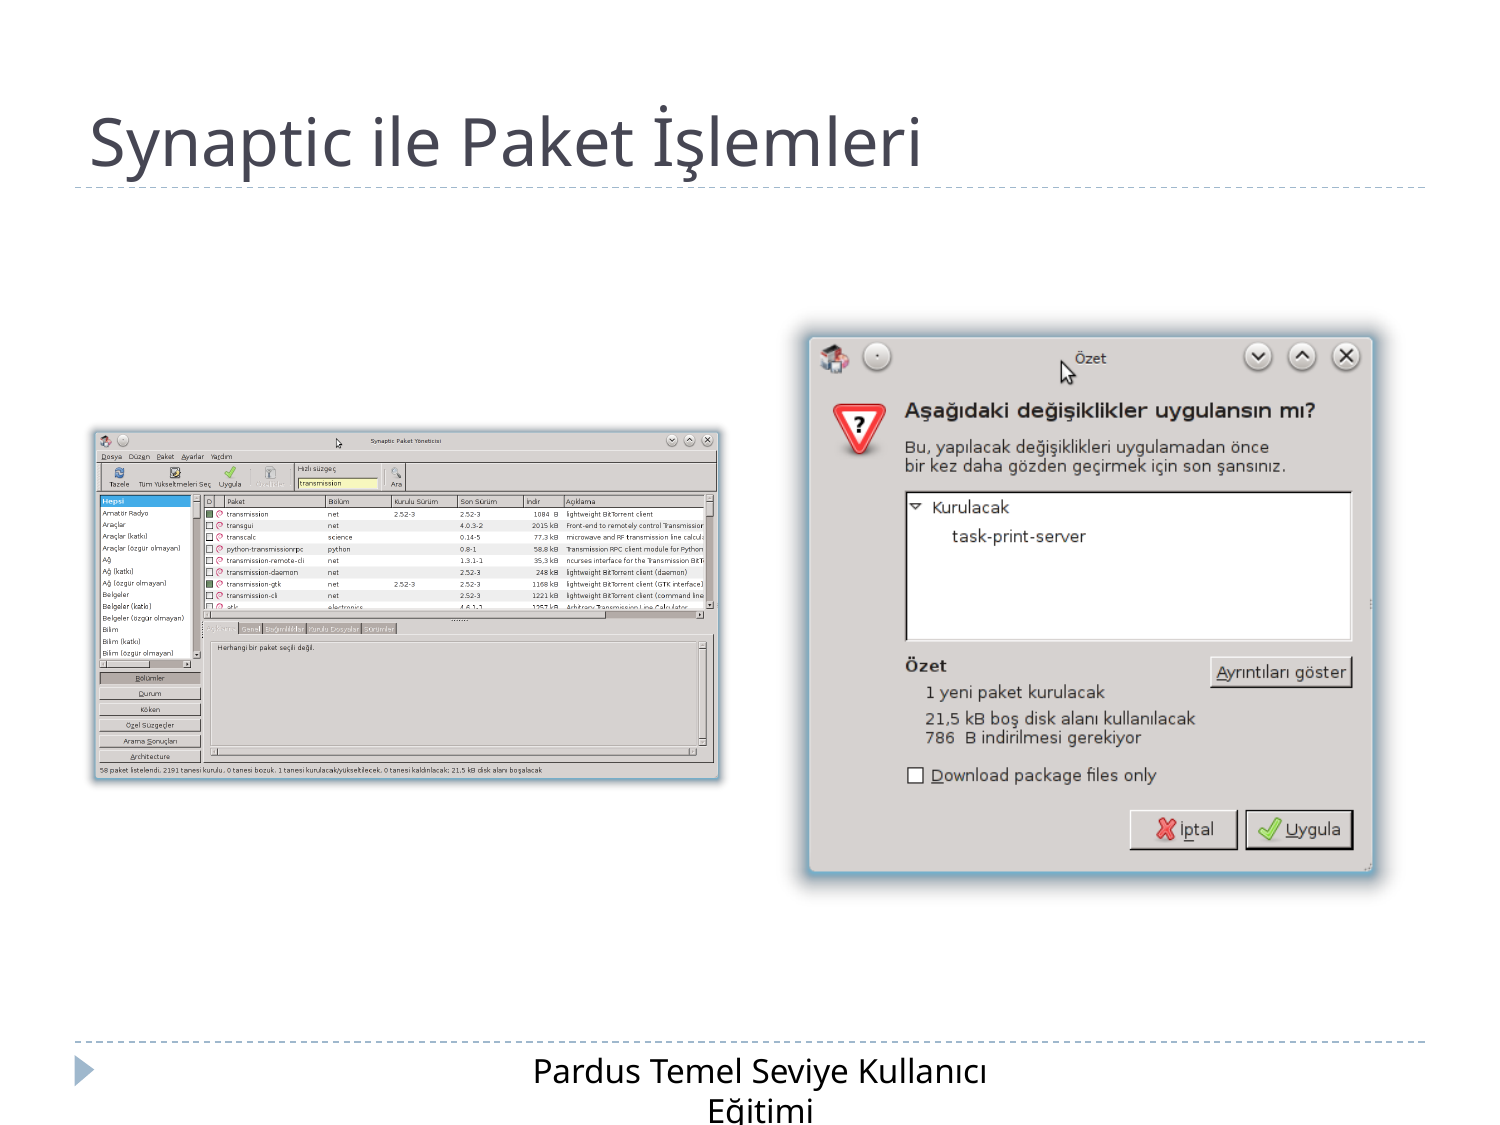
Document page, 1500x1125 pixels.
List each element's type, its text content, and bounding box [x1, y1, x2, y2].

picture [759, 287, 1423, 922]
picture [75, 412, 738, 798]
title Synaptic ile Paket İşlemleri [75, 37, 1425, 188]
